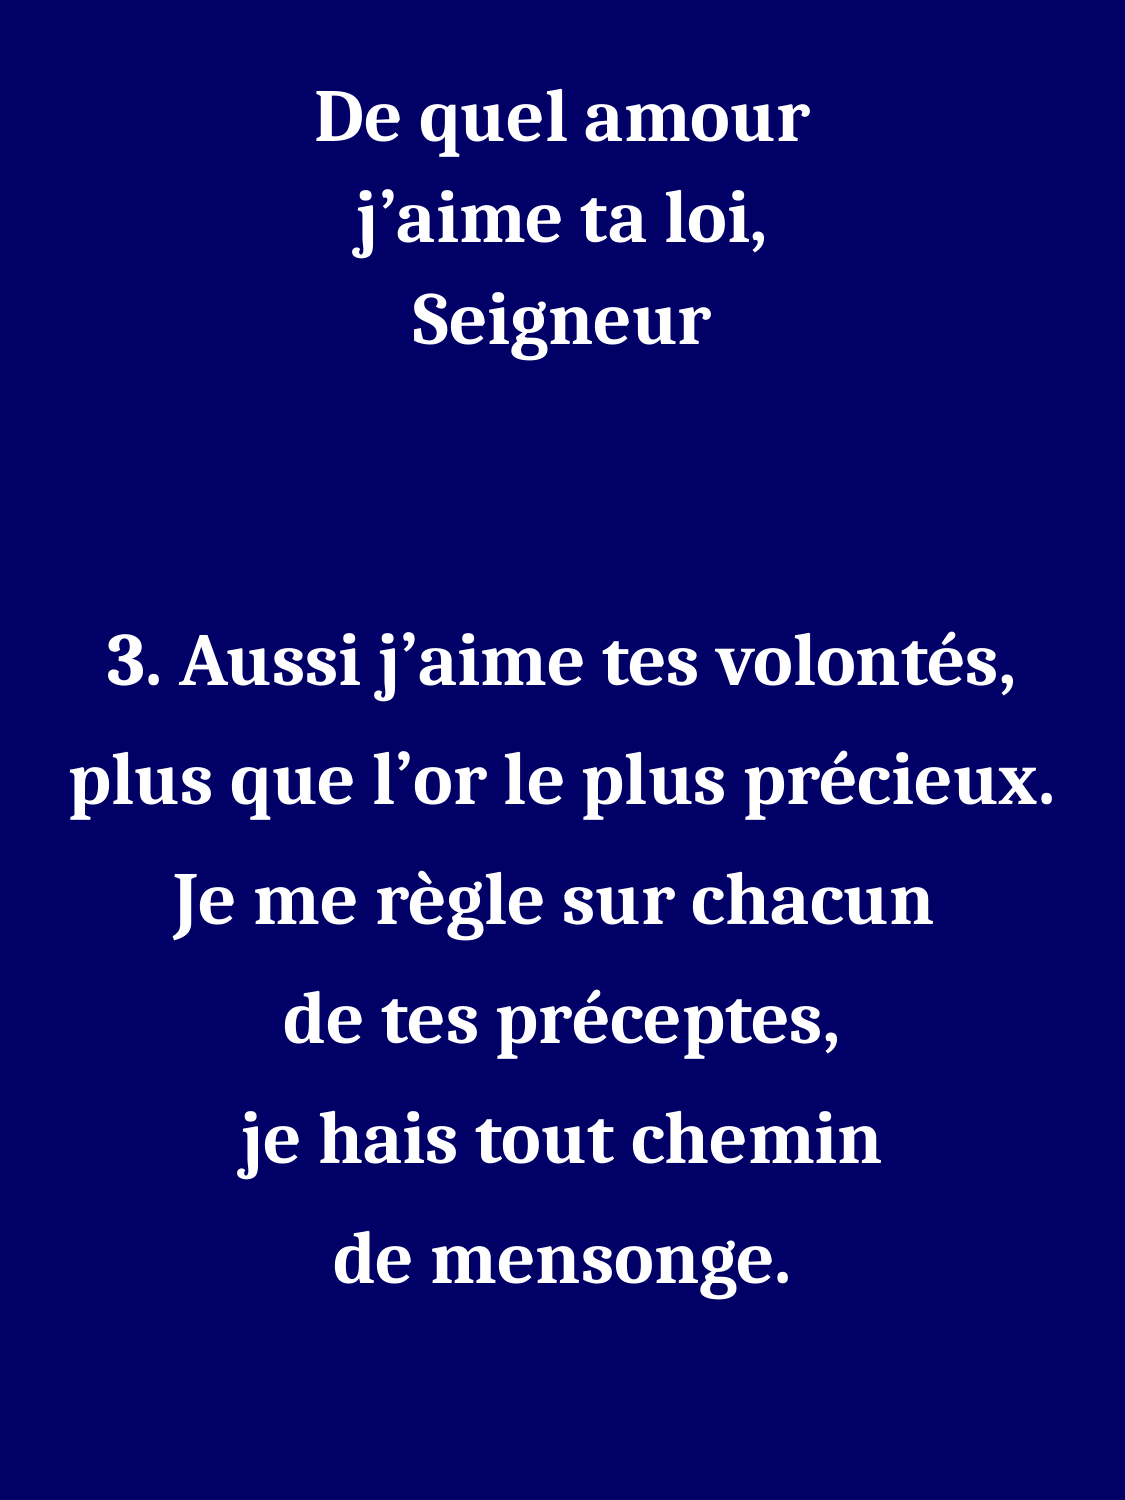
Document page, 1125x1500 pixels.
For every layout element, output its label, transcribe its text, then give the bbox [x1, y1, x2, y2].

text_box De quel amour j’aime ta loi, Seigneur 3. Aussi j’aime tes volontés, plus que l’or le plus précieux. Je me règle sur chacun de tes préceptes, je hais tout chemin de mensonge. [0, 58, 1125, 1477]
